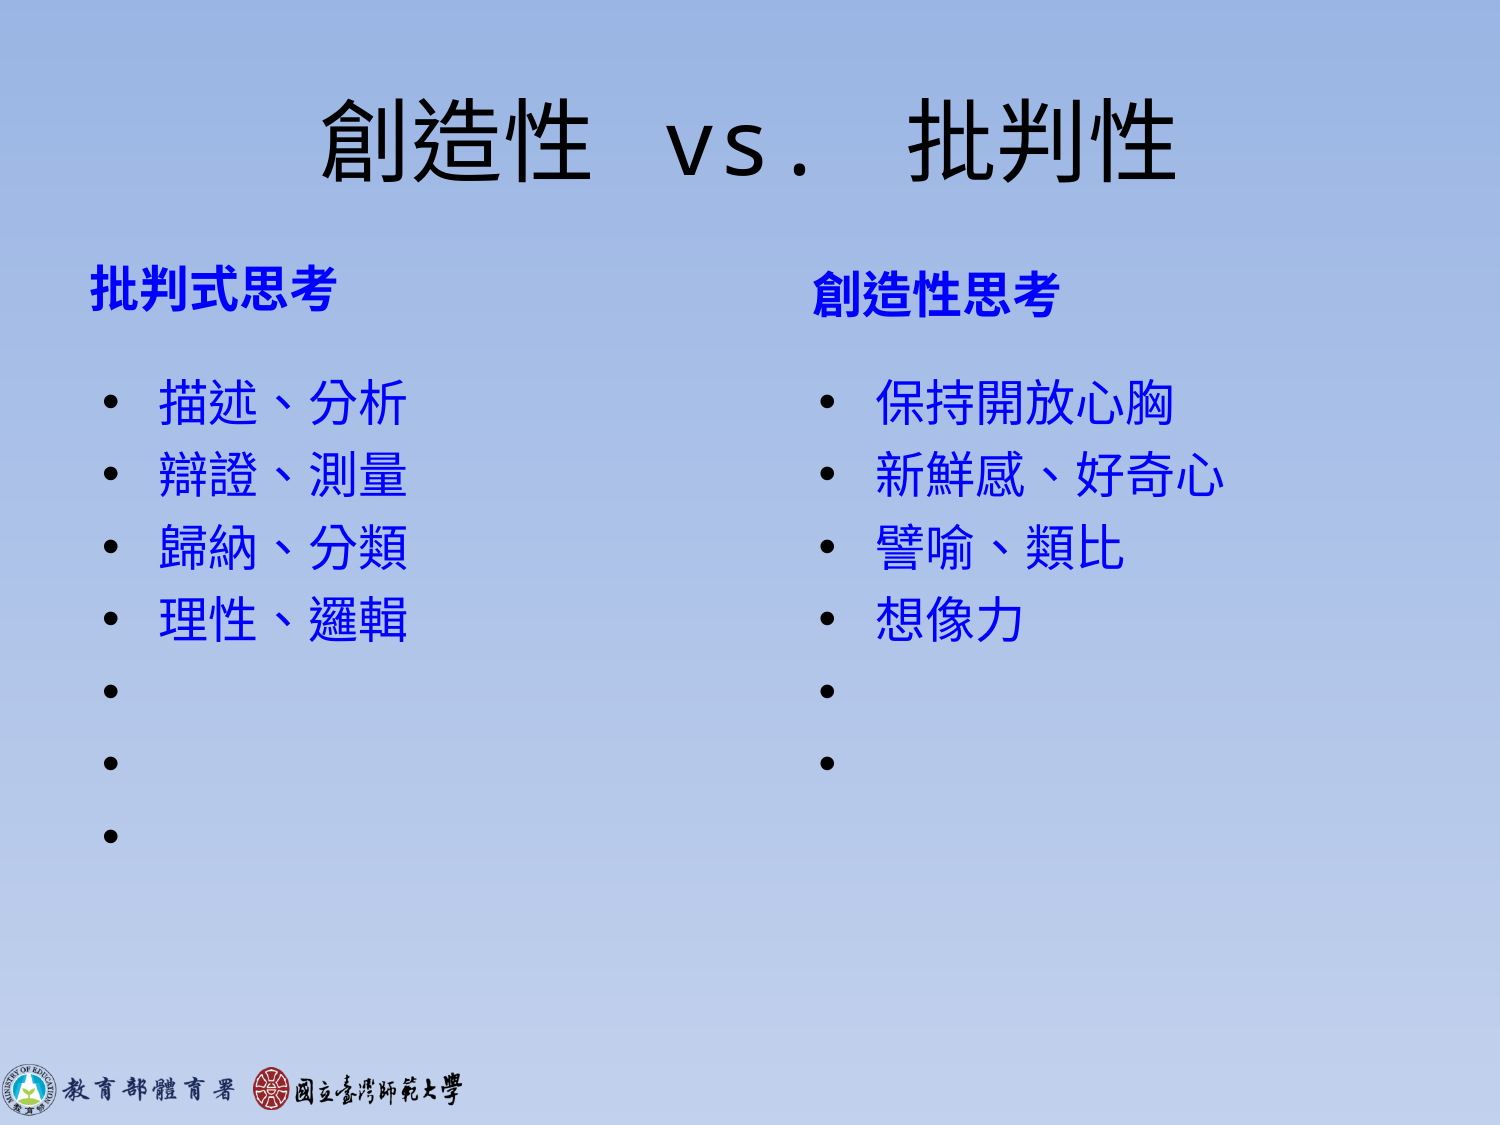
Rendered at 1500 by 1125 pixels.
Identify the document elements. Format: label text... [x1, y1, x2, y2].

list 保持開放心胸 新鮮感、好奇心 譬喻、類比 想像力 [803, 363, 1467, 1012]
list 描述、分析 辯證、測量 歸納、分類 理性、邏輯 [86, 363, 751, 1012]
list 創造性思考 [797, 226, 1461, 332]
title 創造性 vs. 批判性 [75, 45, 1426, 233]
list 批判式思考 [74, 219, 738, 325]
